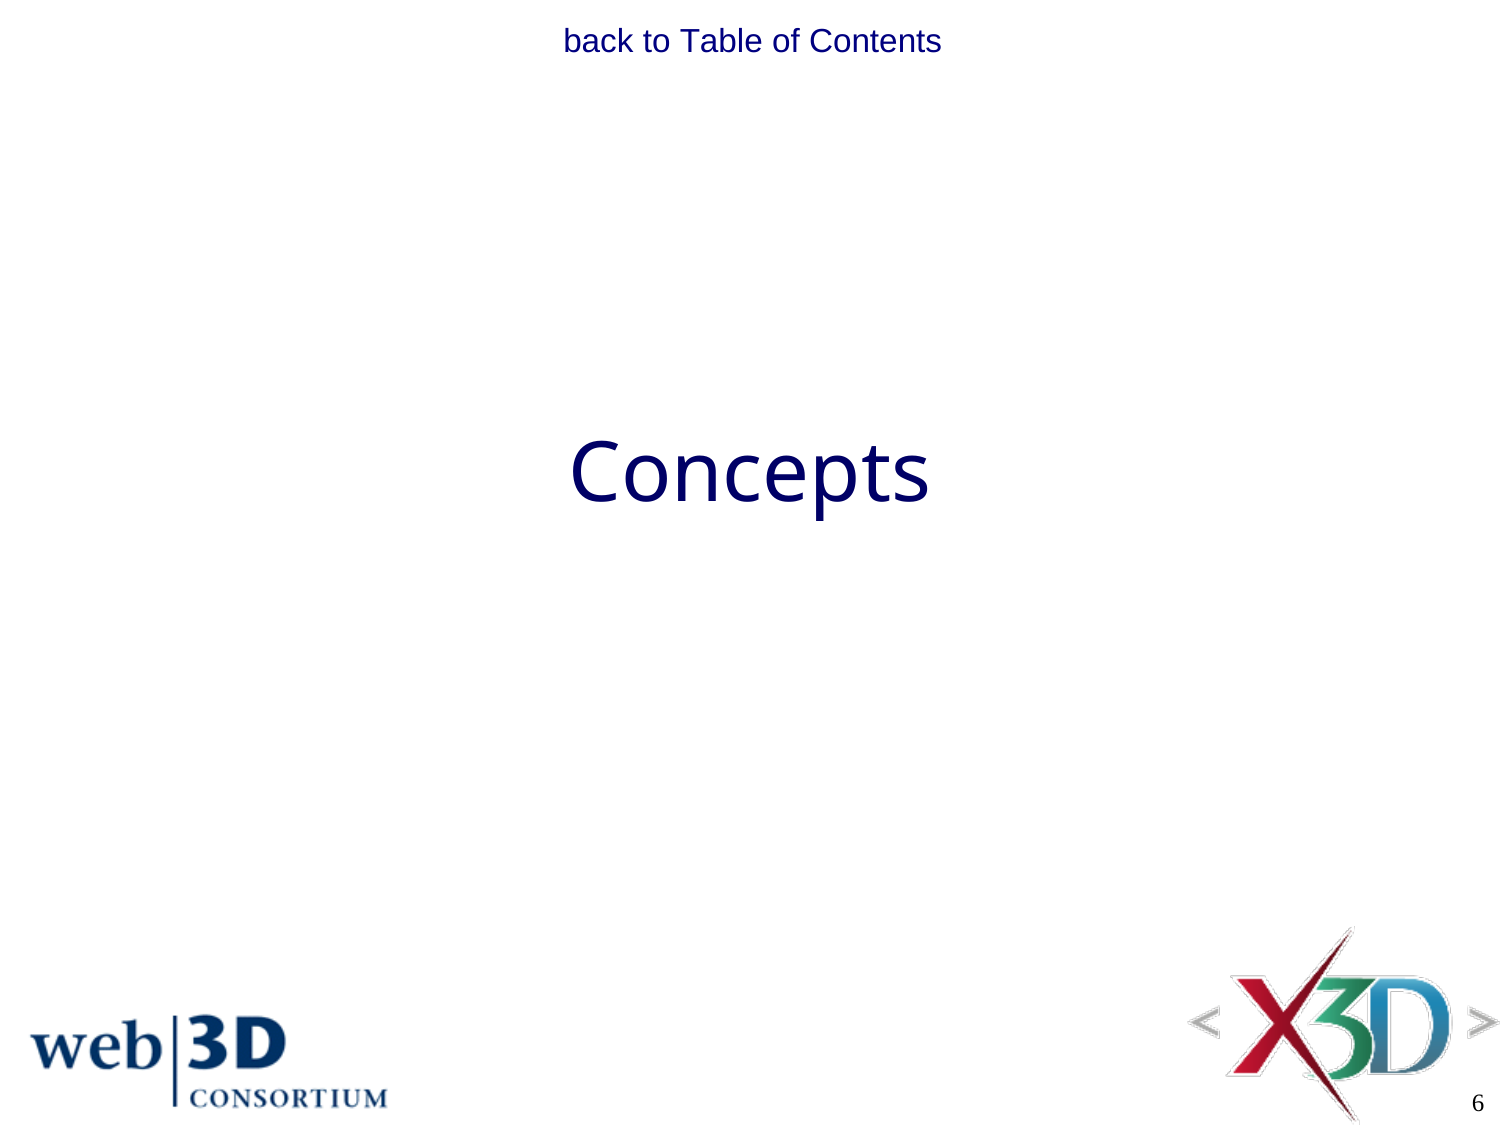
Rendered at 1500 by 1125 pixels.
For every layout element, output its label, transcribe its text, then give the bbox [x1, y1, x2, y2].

title Concepts [112, 374, 1388, 563]
text_box back to Table of Contents [548, 14, 958, 68]
picture [1187, 926, 1500, 1125]
picture [12, 998, 413, 1118]
